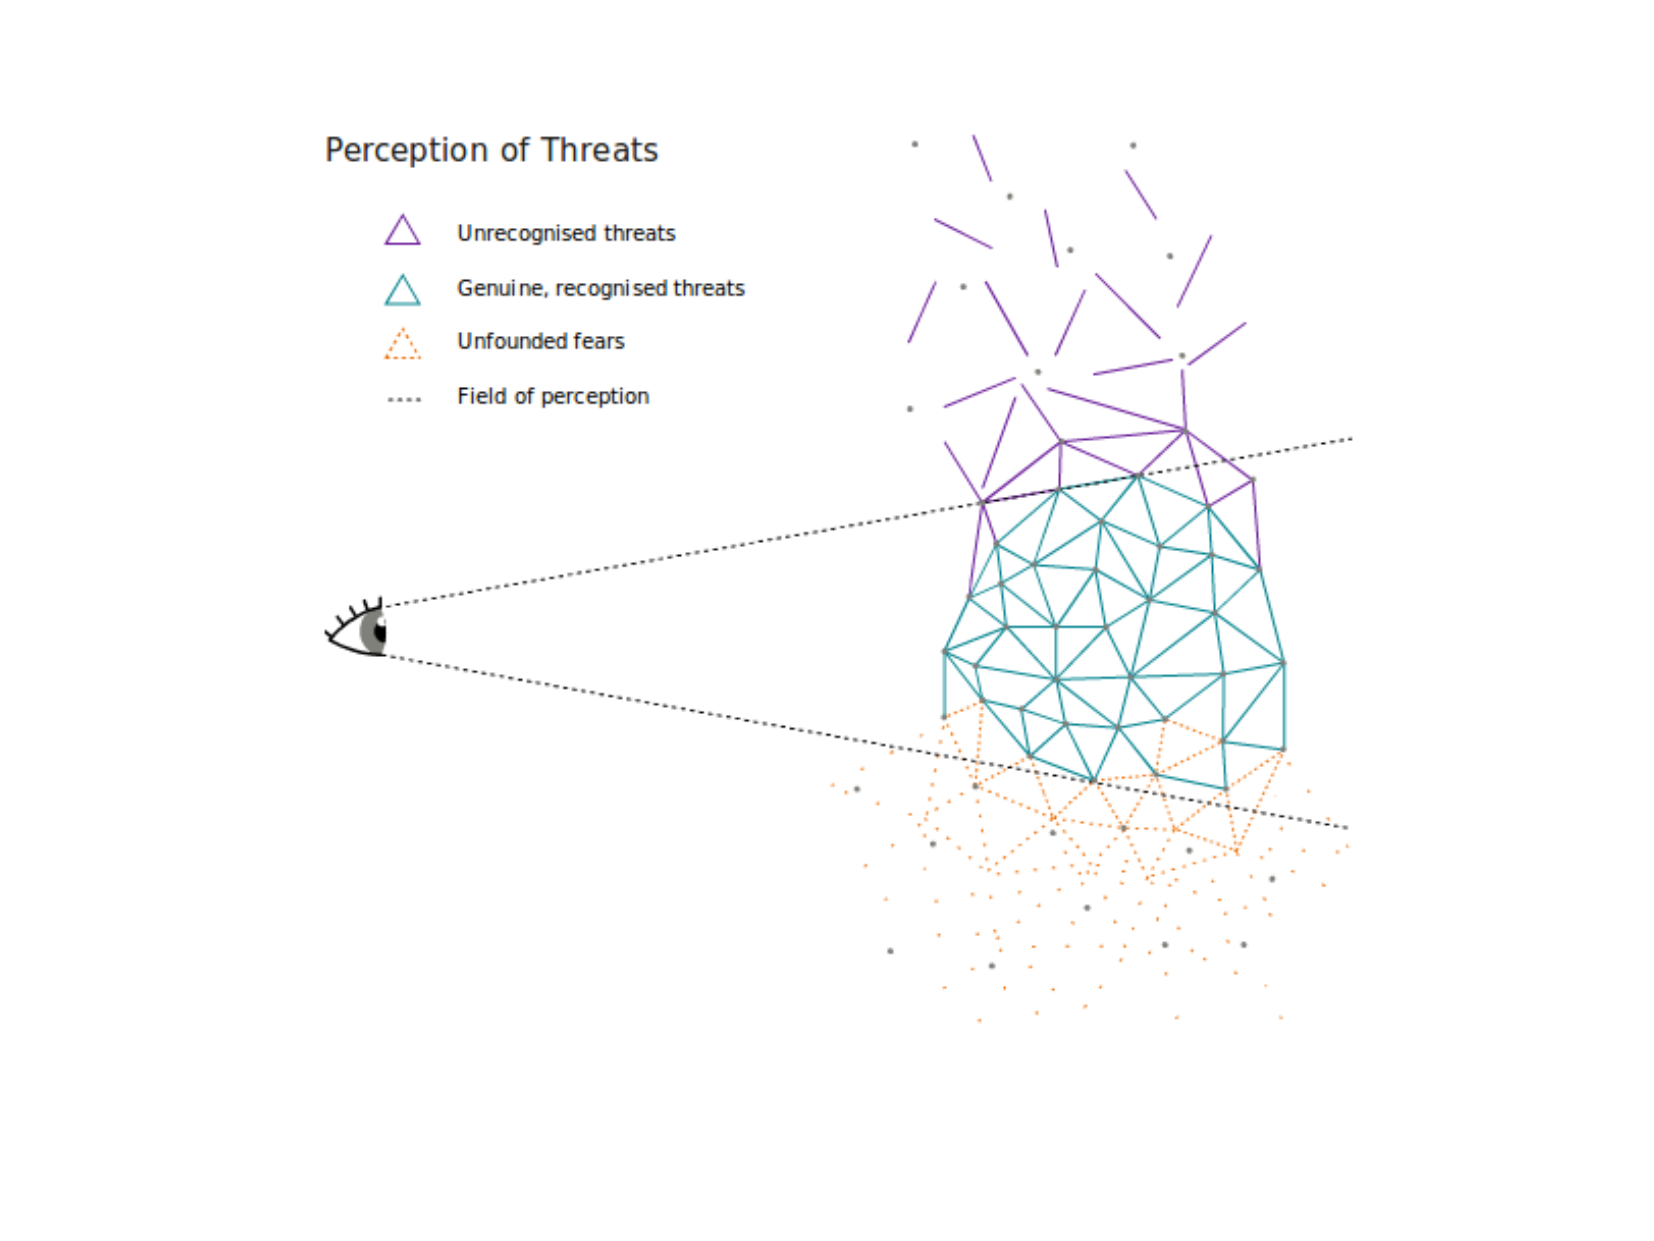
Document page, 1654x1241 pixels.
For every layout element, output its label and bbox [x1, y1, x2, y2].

picture [307, 117, 1371, 1042]
